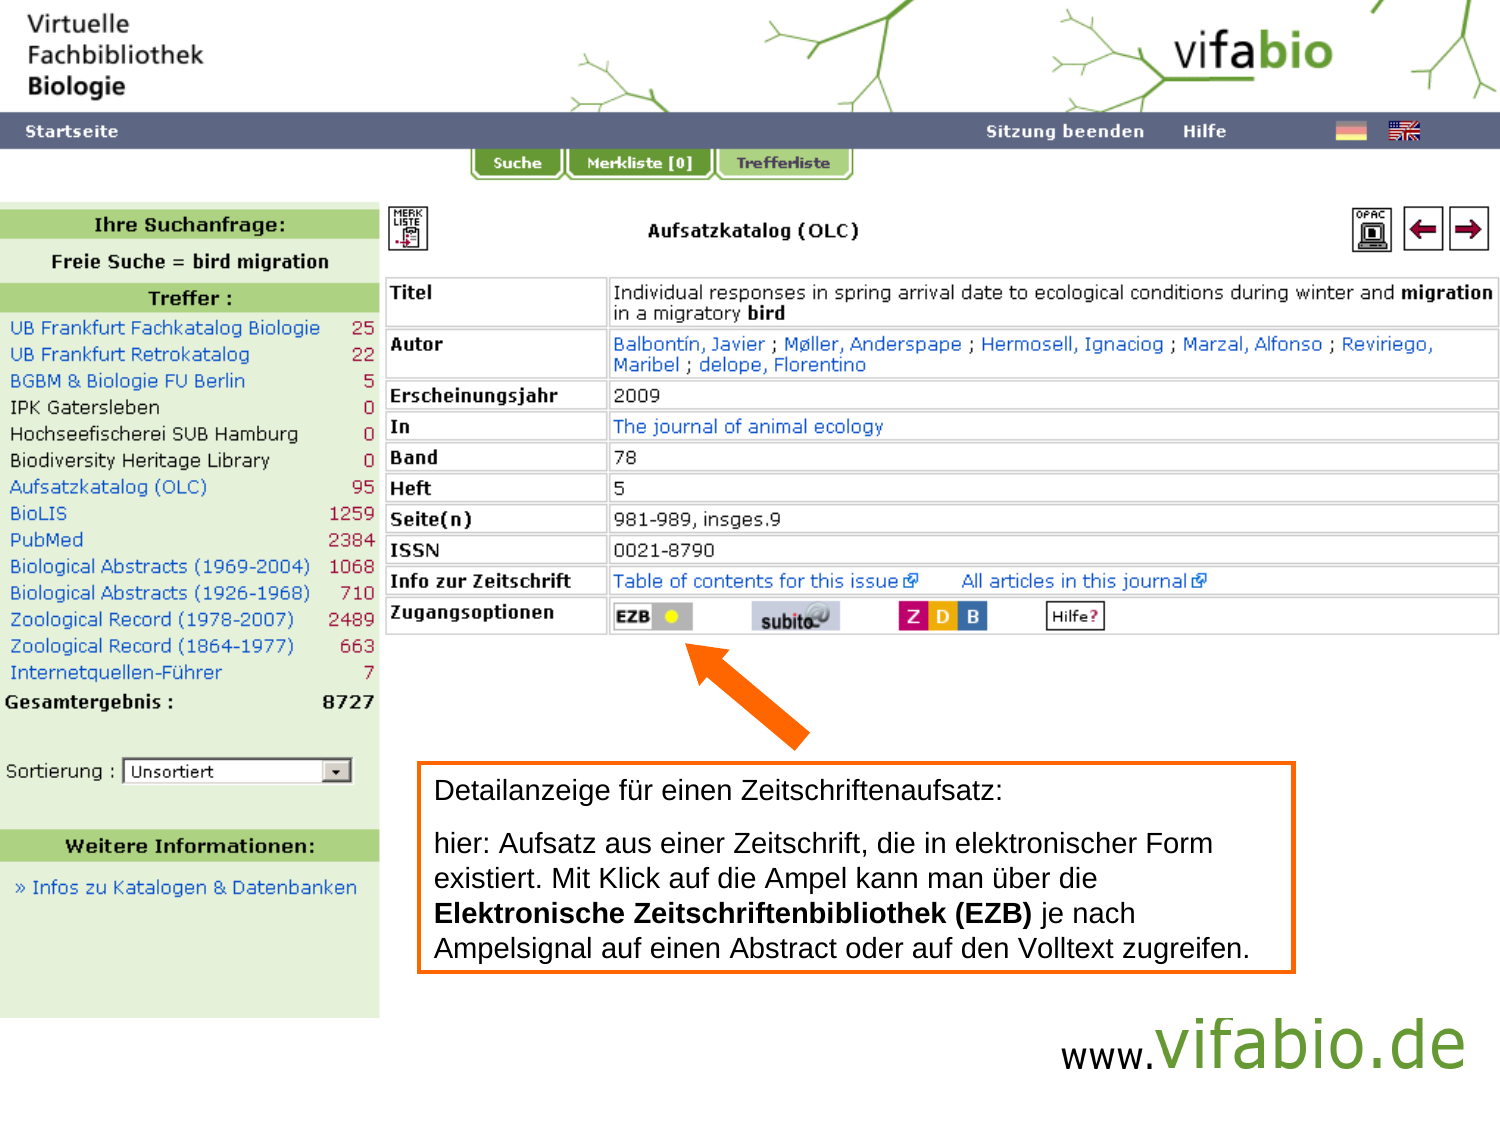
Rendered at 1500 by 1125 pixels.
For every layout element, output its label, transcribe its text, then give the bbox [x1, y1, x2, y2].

text_box Detailanzeige für einen Zeitschriftenaufsatz: hier: Aufsatz aus einer Zeitschrift, die in elektronischer Form existiert. Mit Klick auf die Ampel kann man über die Elektronische Zeitschriftenbibliothek (EZB) je nach Ampelsignal auf einen Abstract oder auf den Volltext zugreifen. [418, 763, 1294, 972]
picture [0, 0, 1500, 1125]
text_box [685, 643, 811, 751]
